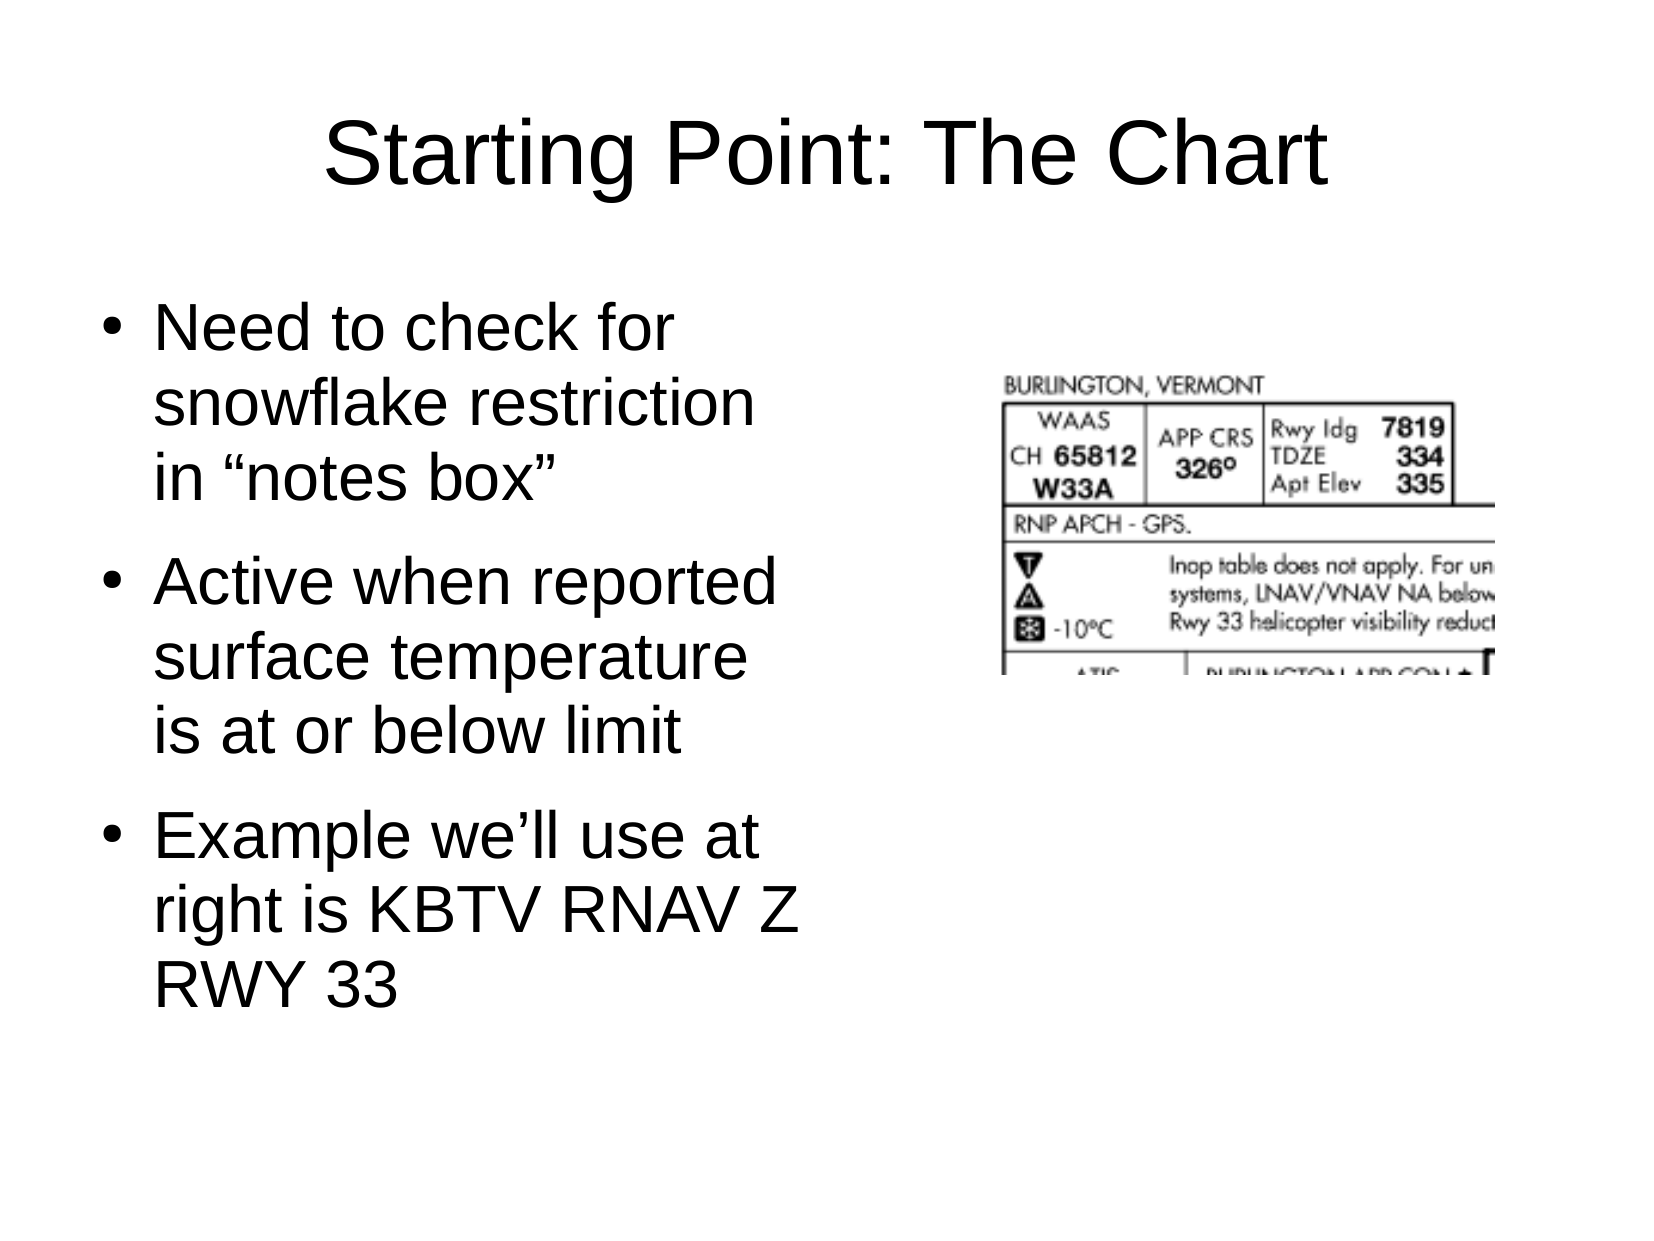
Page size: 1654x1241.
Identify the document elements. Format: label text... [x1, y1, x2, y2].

picture [969, 355, 1495, 675]
list Need to check for snowflake restriction in “notes box” Active when reported surface temperature is at or below limit Example we’ll use at right is KBTV RNAV Z RWY 33 [82, 290, 809, 1023]
title Starting Point: The Chart [82, 49, 1571, 257]
